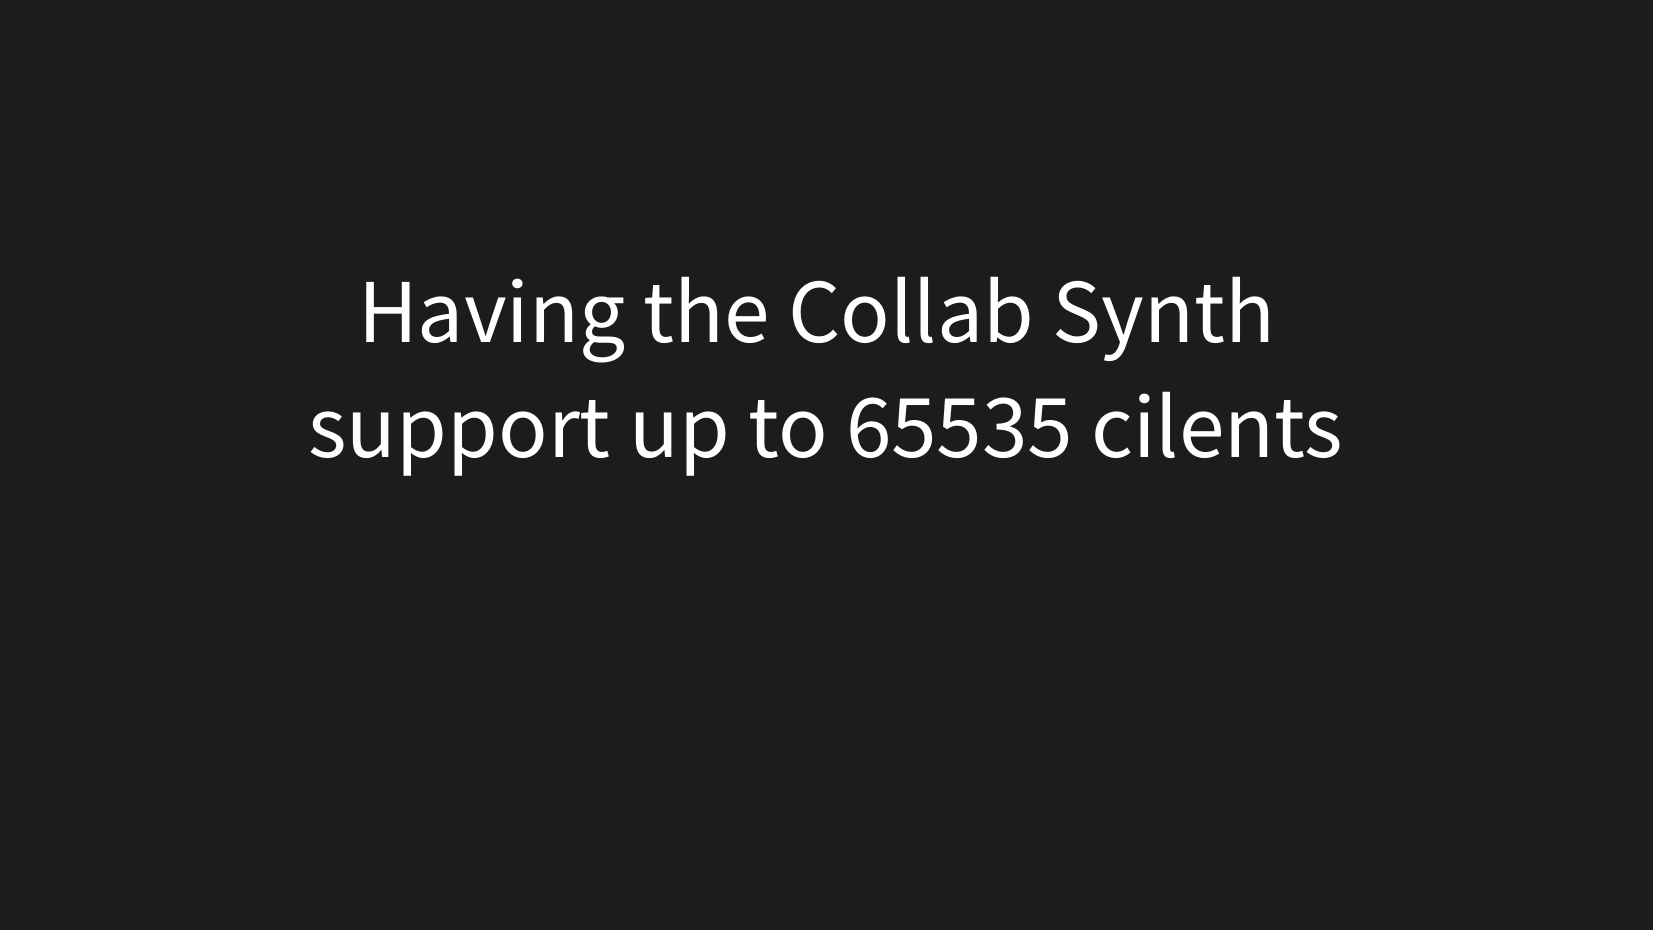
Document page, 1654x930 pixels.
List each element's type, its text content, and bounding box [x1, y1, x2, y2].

title Having the Collab Synth support up to 65535 cilents [0, 194, 1653, 541]
